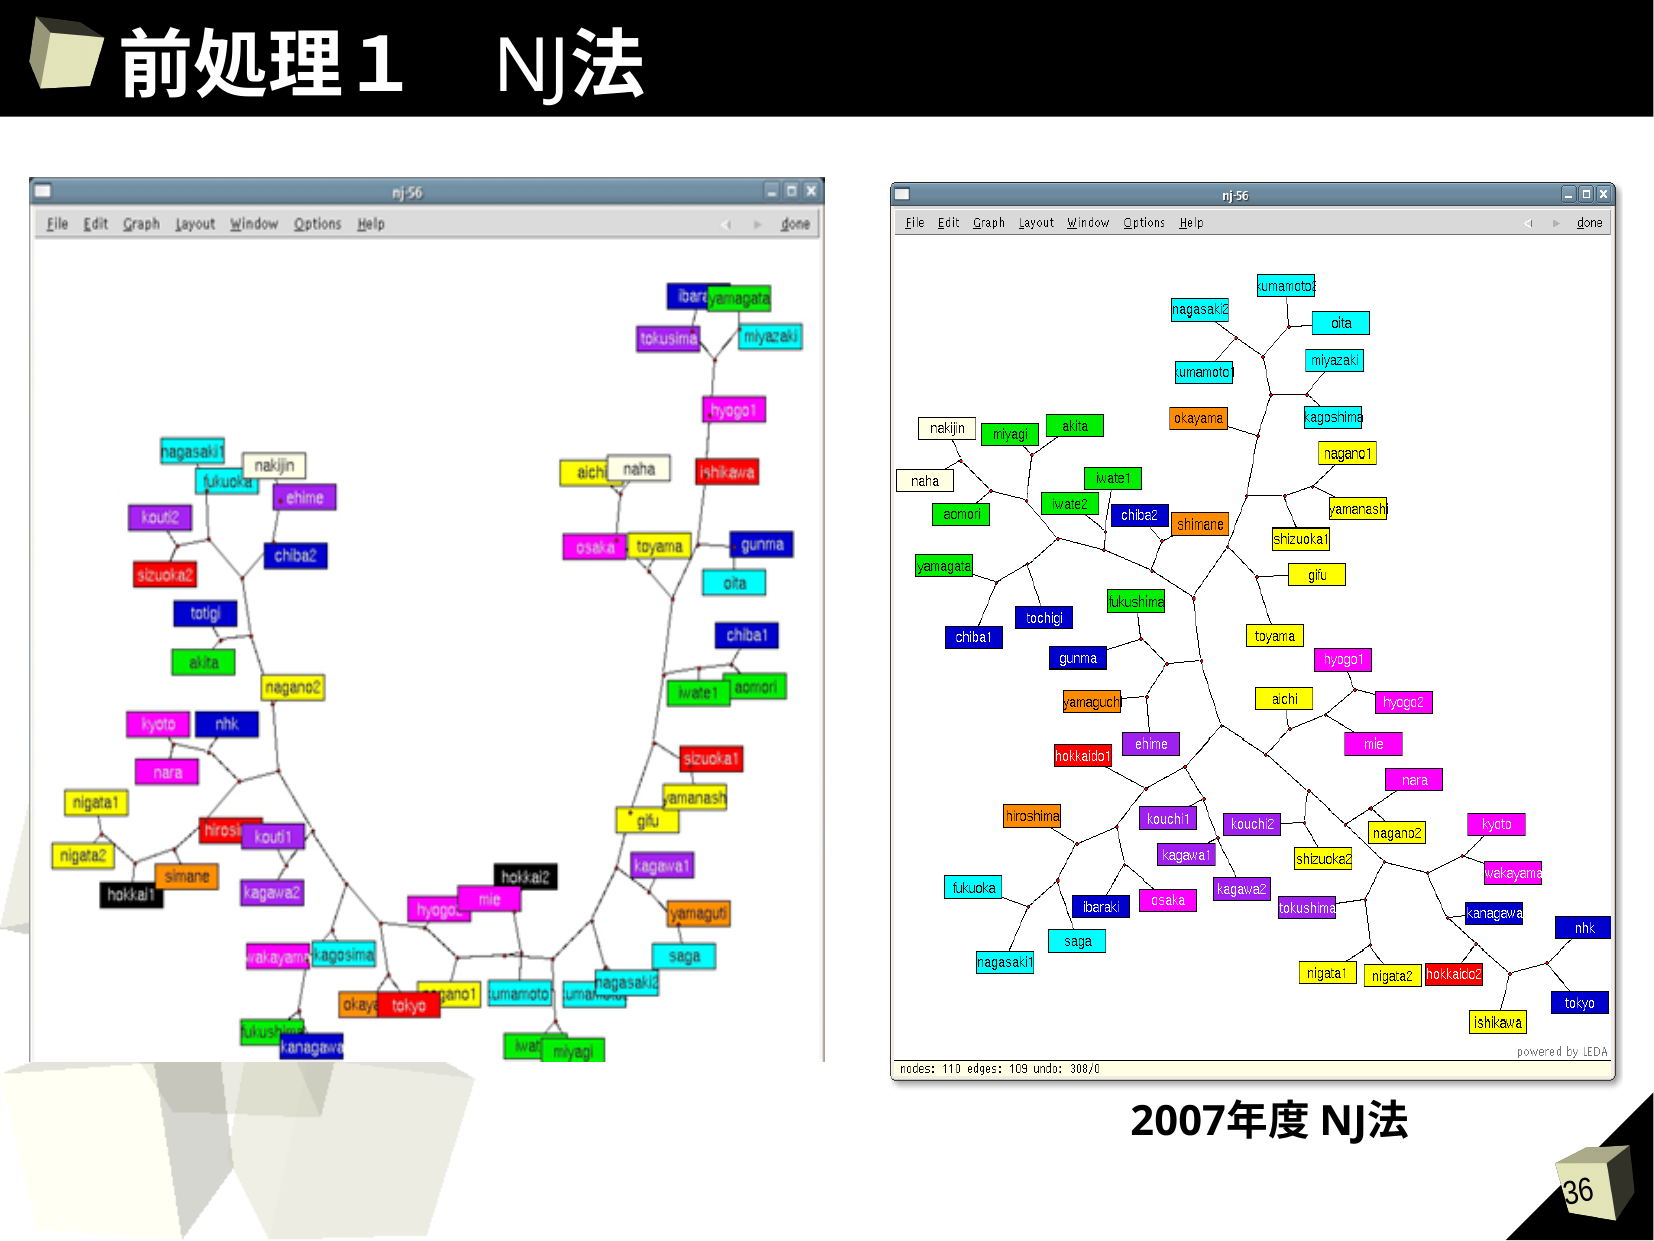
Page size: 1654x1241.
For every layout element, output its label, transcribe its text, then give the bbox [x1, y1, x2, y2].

picture [0, 177, 827, 1241]
title 前処理１ NJ法 [118, 0, 1595, 119]
text_box 2007年度 NJ法 [1033, 1092, 1506, 1143]
picture [885, 177, 1625, 1093]
